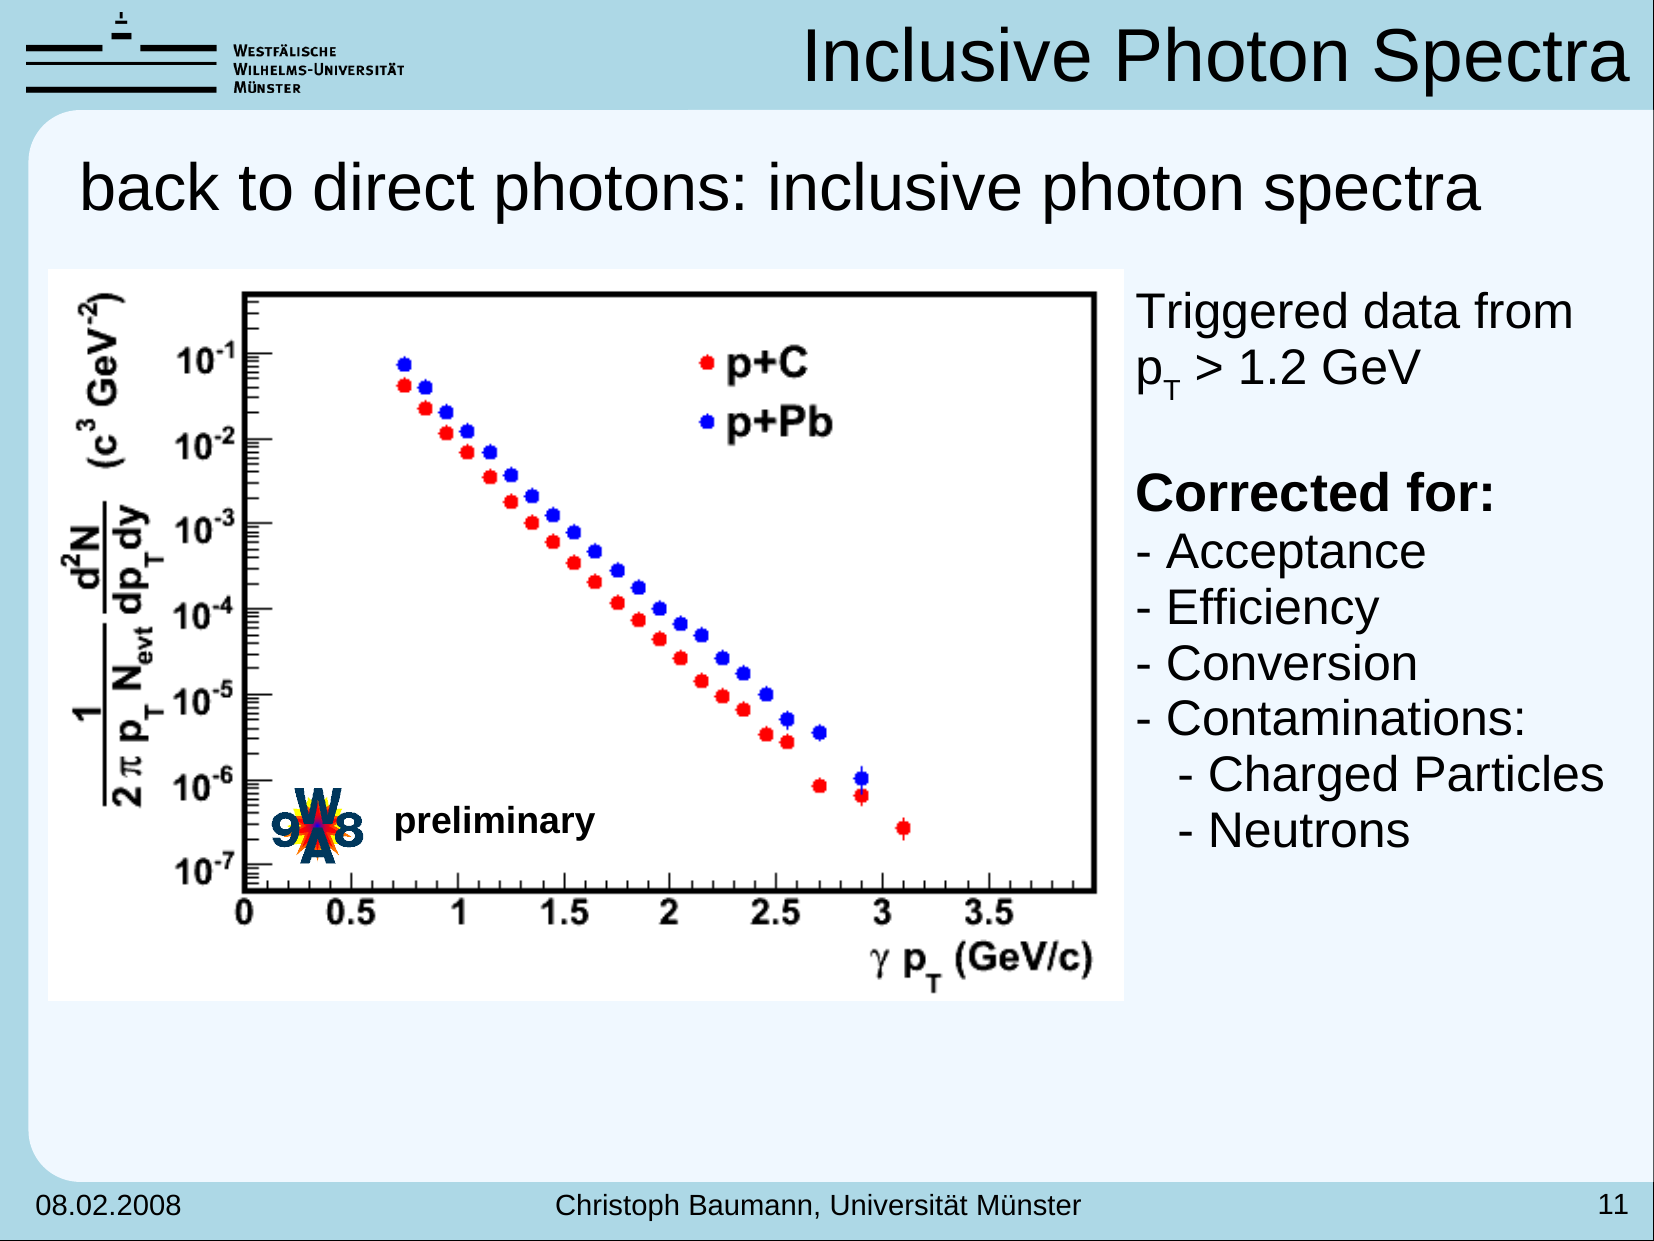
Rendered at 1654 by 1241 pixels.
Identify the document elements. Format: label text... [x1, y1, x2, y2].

picture [26, 12, 404, 93]
picture [48, 269, 1124, 1001]
list back to direct photons: inclusive photon spectra [61, 149, 1640, 1125]
text_box Triggered data from pT > 1.2 GeV Corrected for: - Acceptance - Efficiency - Conversion - Contaminations: - Charged Particles - Neutrons [1124, 276, 1629, 923]
title Inclusive Photon Spectra [435, 12, 1631, 98]
text_box preliminary [378, 791, 611, 850]
